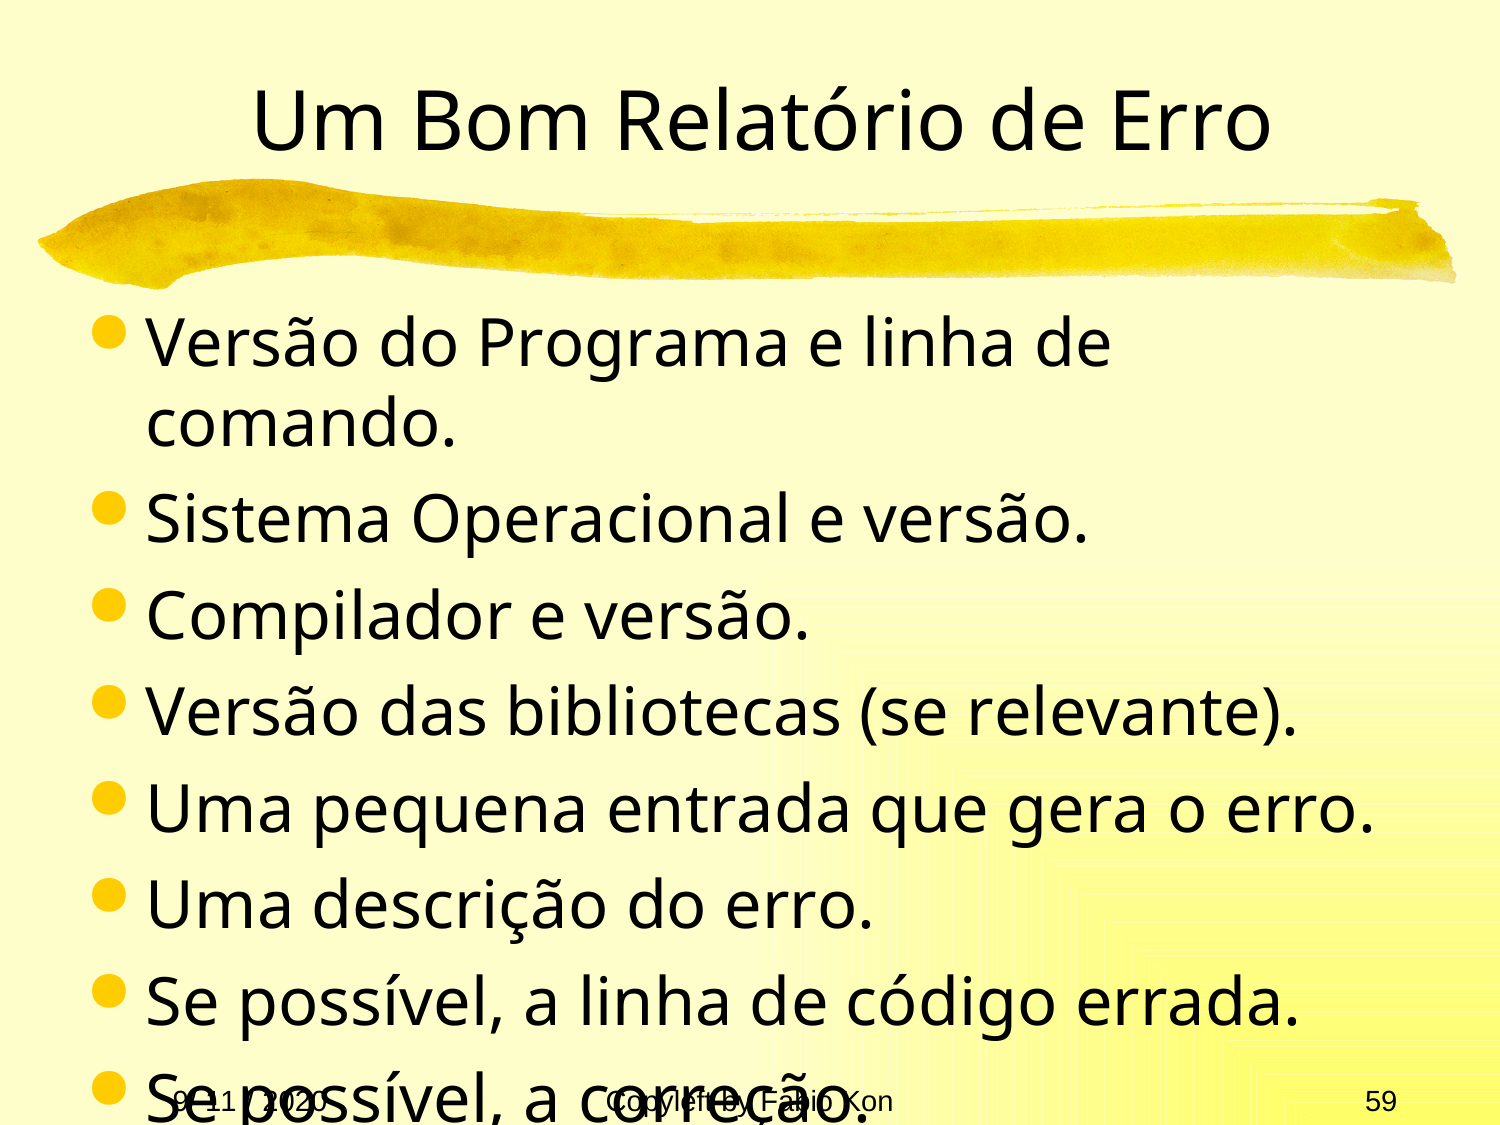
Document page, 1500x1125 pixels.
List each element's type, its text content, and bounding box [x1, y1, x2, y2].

list Versão do Programa e linha de comando. Sistema Operacional e versão. Compilador e versão. Versão das bibliotecas (se relevante). Uma pequena entrada que gera o erro. Uma descrição do erro. Se possível, a linha de código errada. Se possível, a correção. [75, 291, 1426, 1064]
title Um Bom Relatório de Erro [125, 12, 1401, 175]
picture [24, 174, 1463, 297]
